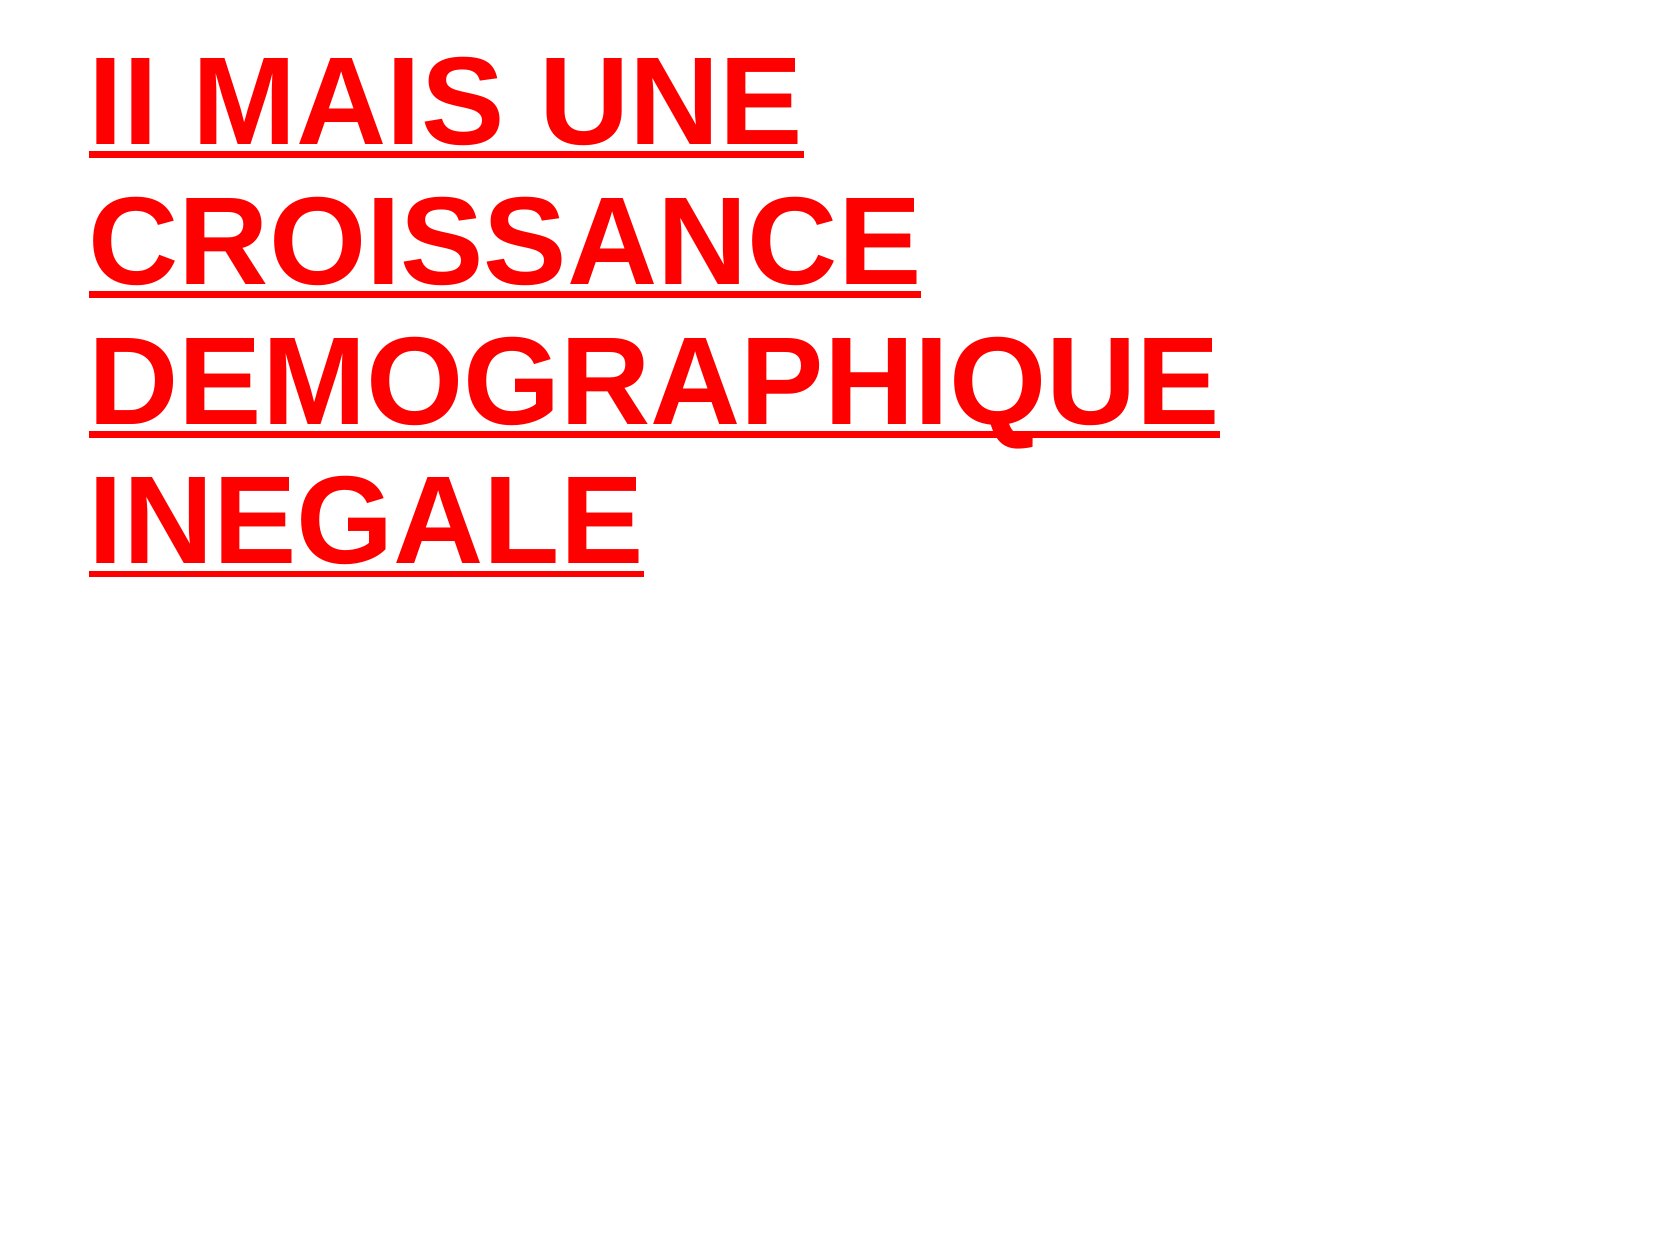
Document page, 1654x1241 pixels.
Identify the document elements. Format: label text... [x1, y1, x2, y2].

title II MAIS UNE CROISSANCE DEMOGRAPHIQUE INEGALE [88, 31, 1577, 591]
